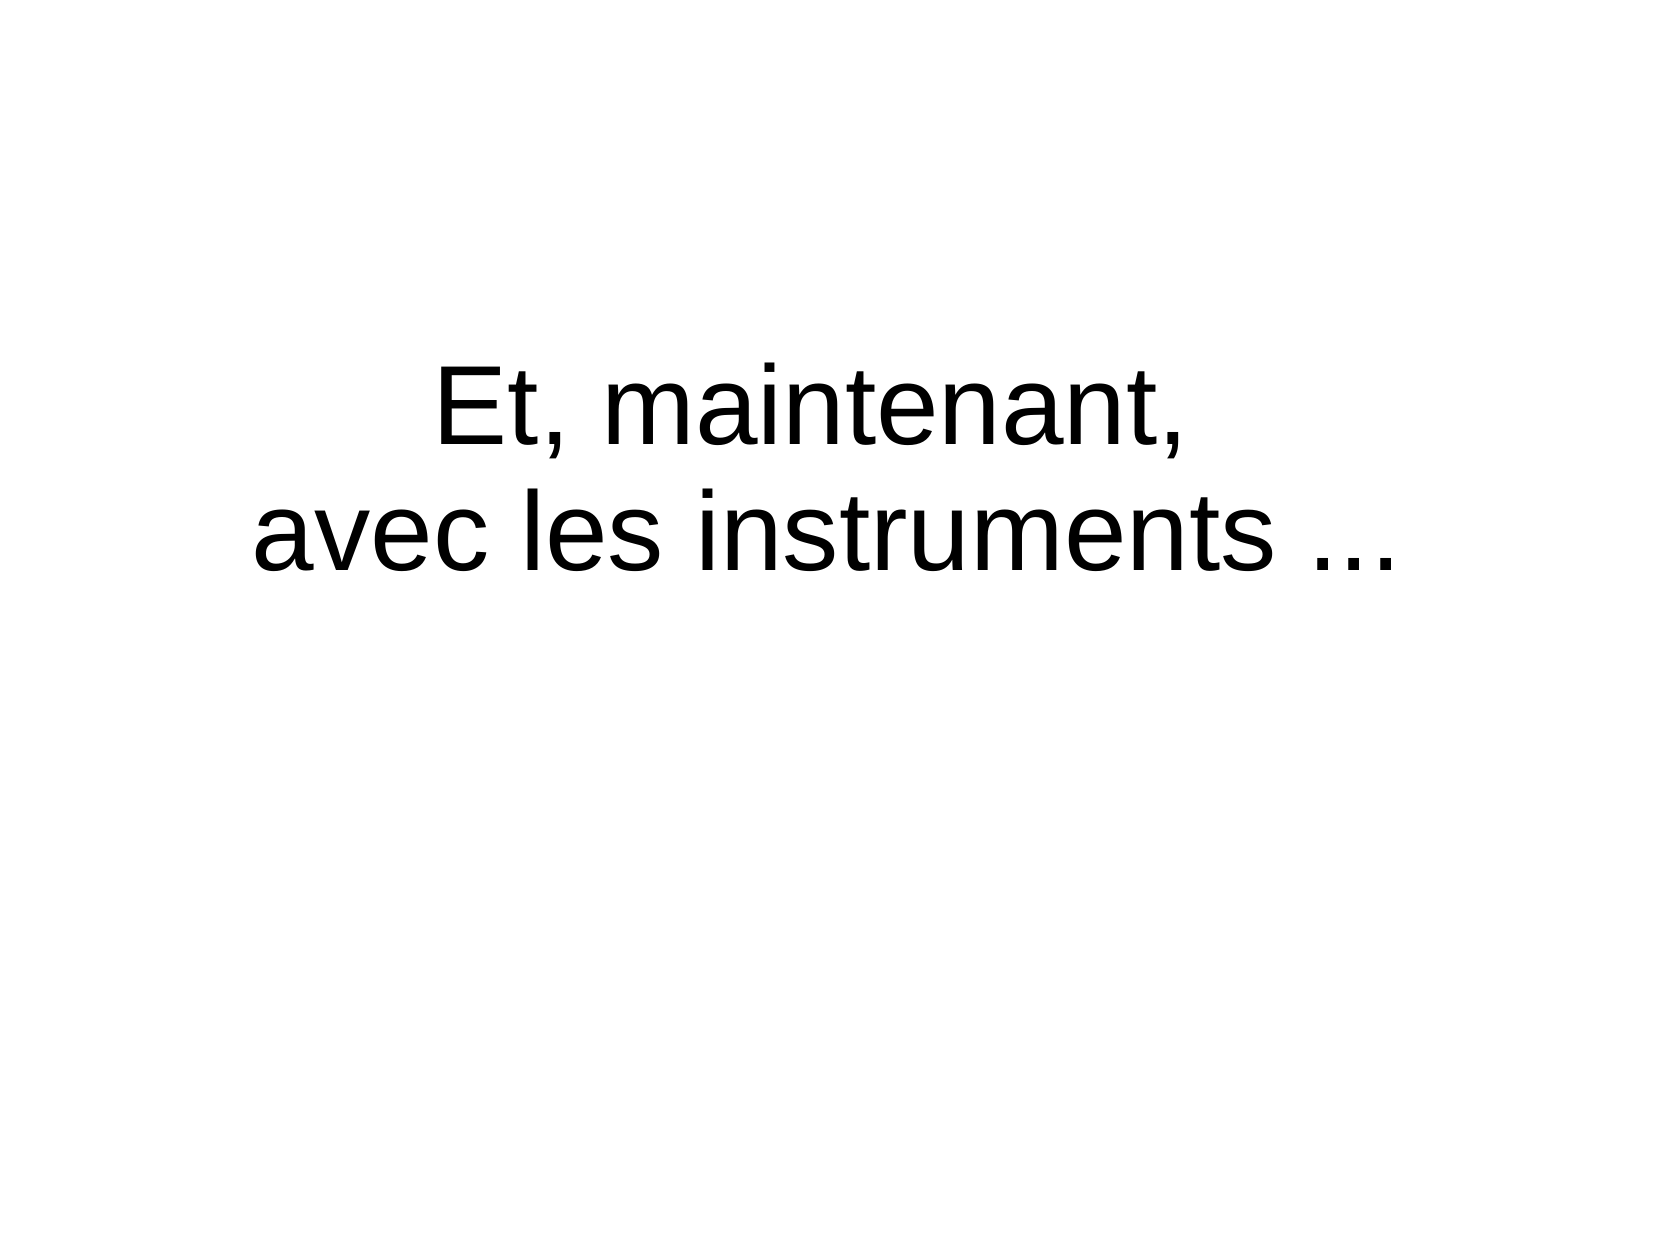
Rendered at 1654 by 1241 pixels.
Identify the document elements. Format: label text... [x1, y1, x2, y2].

subtitle Et, maintenant, avec les instruments ... [82, 59, 1571, 878]
